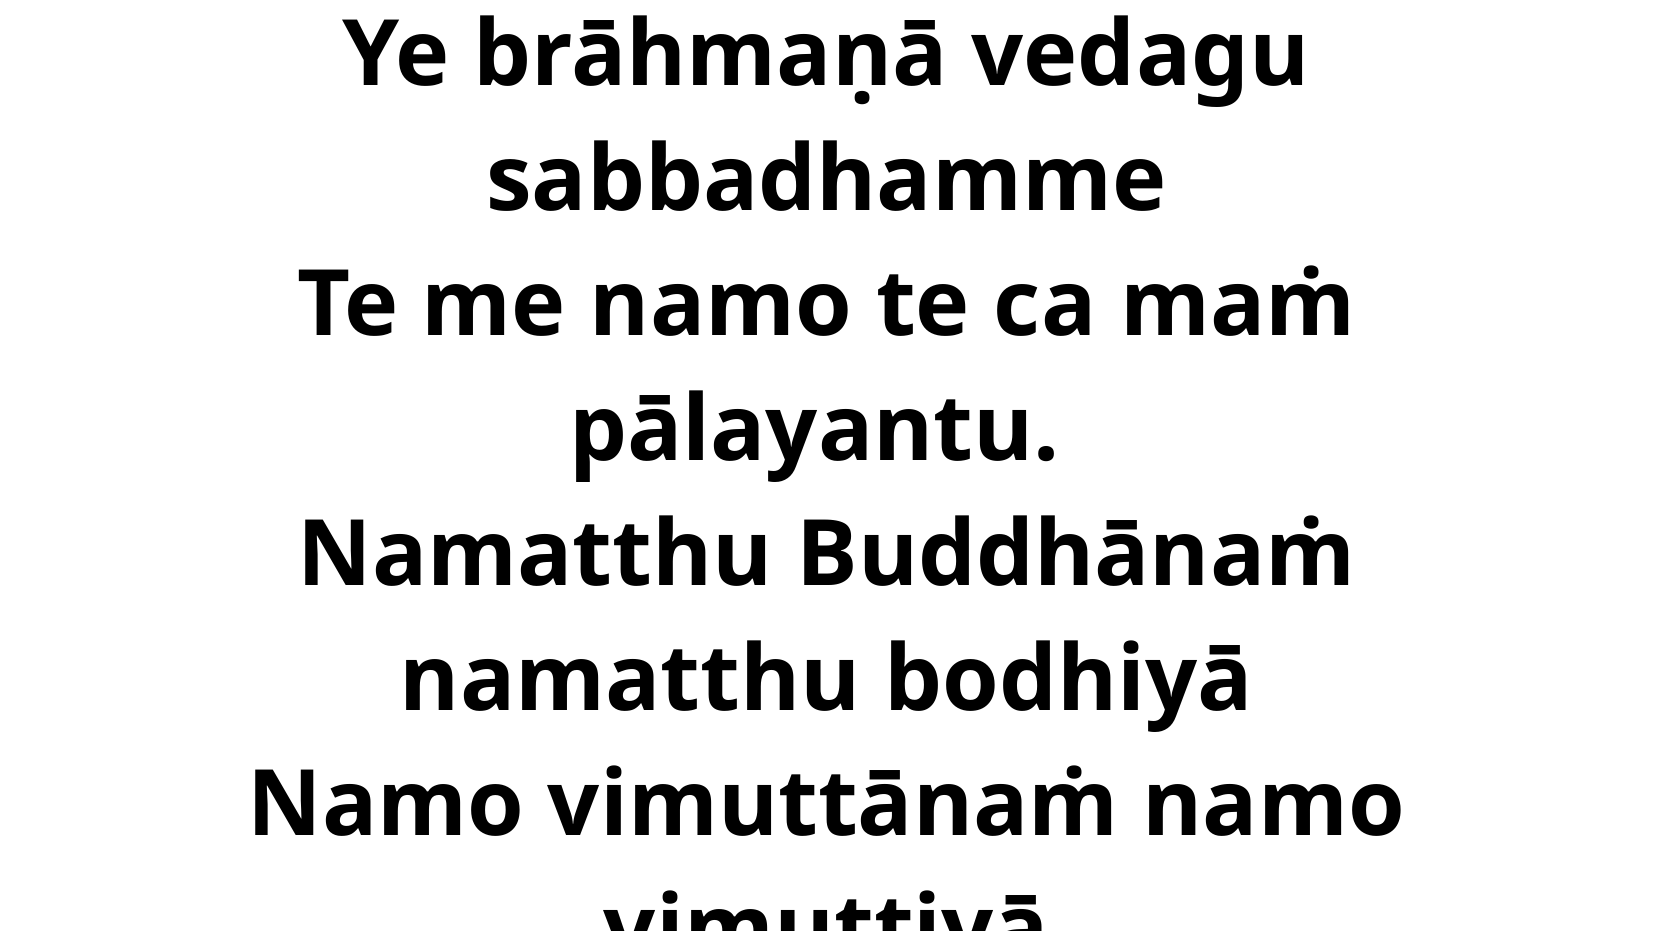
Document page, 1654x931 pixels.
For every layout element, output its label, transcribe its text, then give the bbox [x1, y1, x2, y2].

subtitle Ye brāhmaṇā vedagu sabbadhamme Te me namo te ca maṁ pālayantu. Namatthu Buddhānaṁ namatthu bodhiyā Namo vimuttānaṁ namo vimuttiyā [82, 157, 1571, 818]
